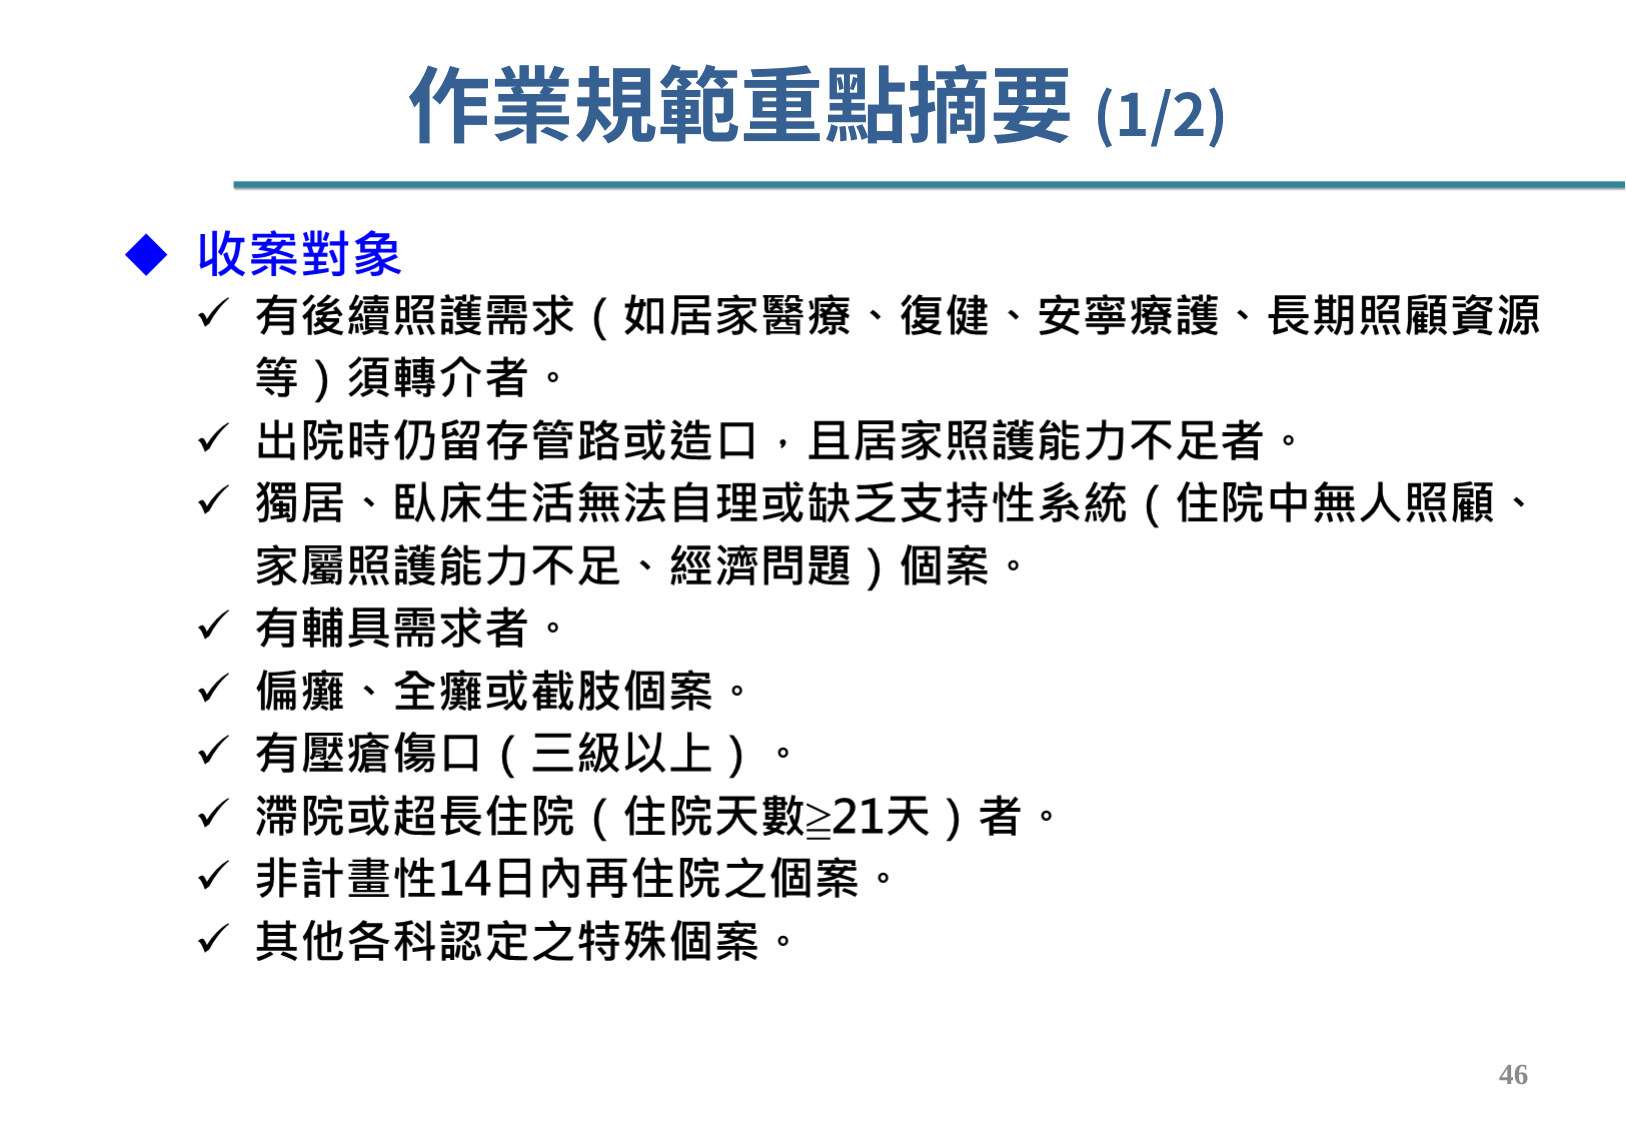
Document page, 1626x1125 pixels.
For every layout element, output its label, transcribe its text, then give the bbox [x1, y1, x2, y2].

title 作業規範重點摘要(1/2) [80, 27, 1557, 179]
slide_number <編號> [1164, 1042, 1544, 1103]
picture [91, 208, 1581, 997]
